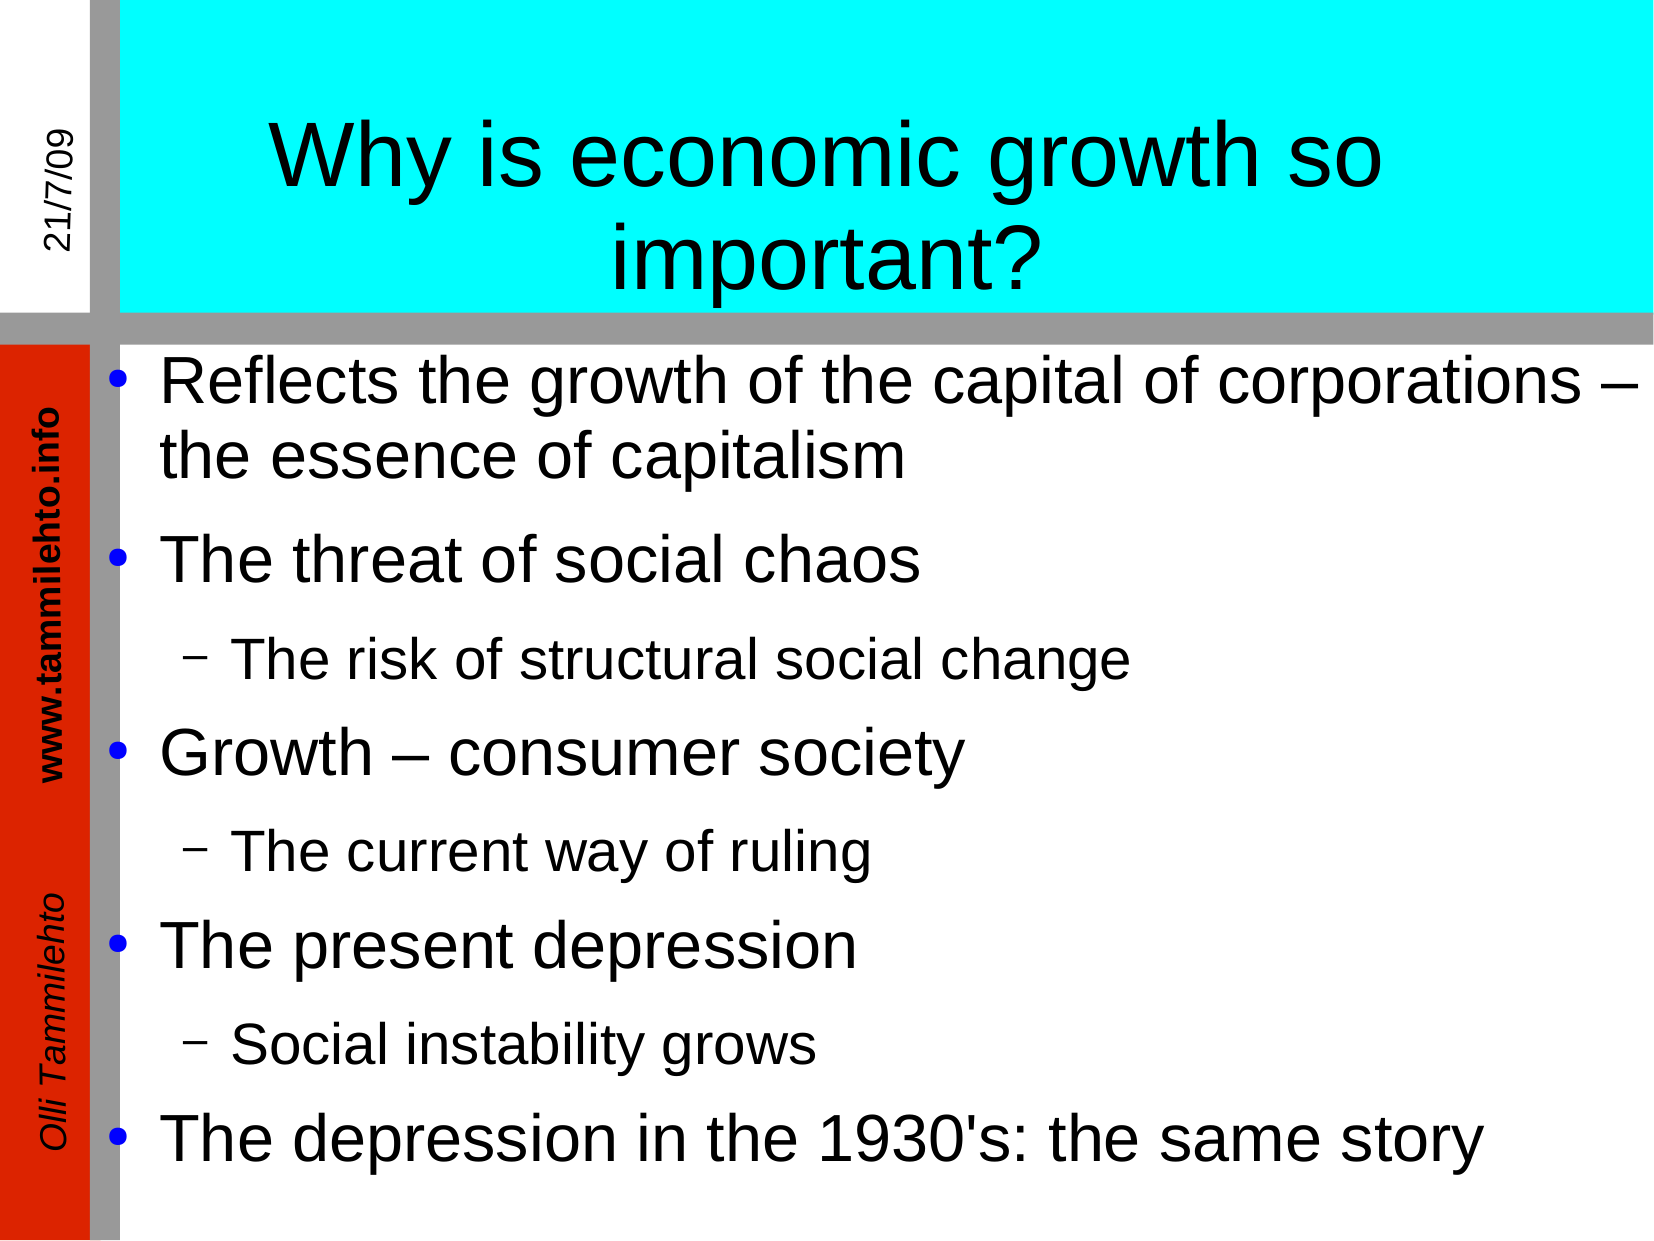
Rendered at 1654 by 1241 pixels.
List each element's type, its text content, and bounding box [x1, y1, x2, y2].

list Reflects the growth of the capital of corporations – the essence of capitalism The threat of social chaos The risk of structural social change Growth – consumer society The current way of ruling The present depression Social instability grows The depression in the 1930's: the same story [88, 343, 1654, 1241]
title Why is economic growth so important? [121, 102, 1534, 311]
